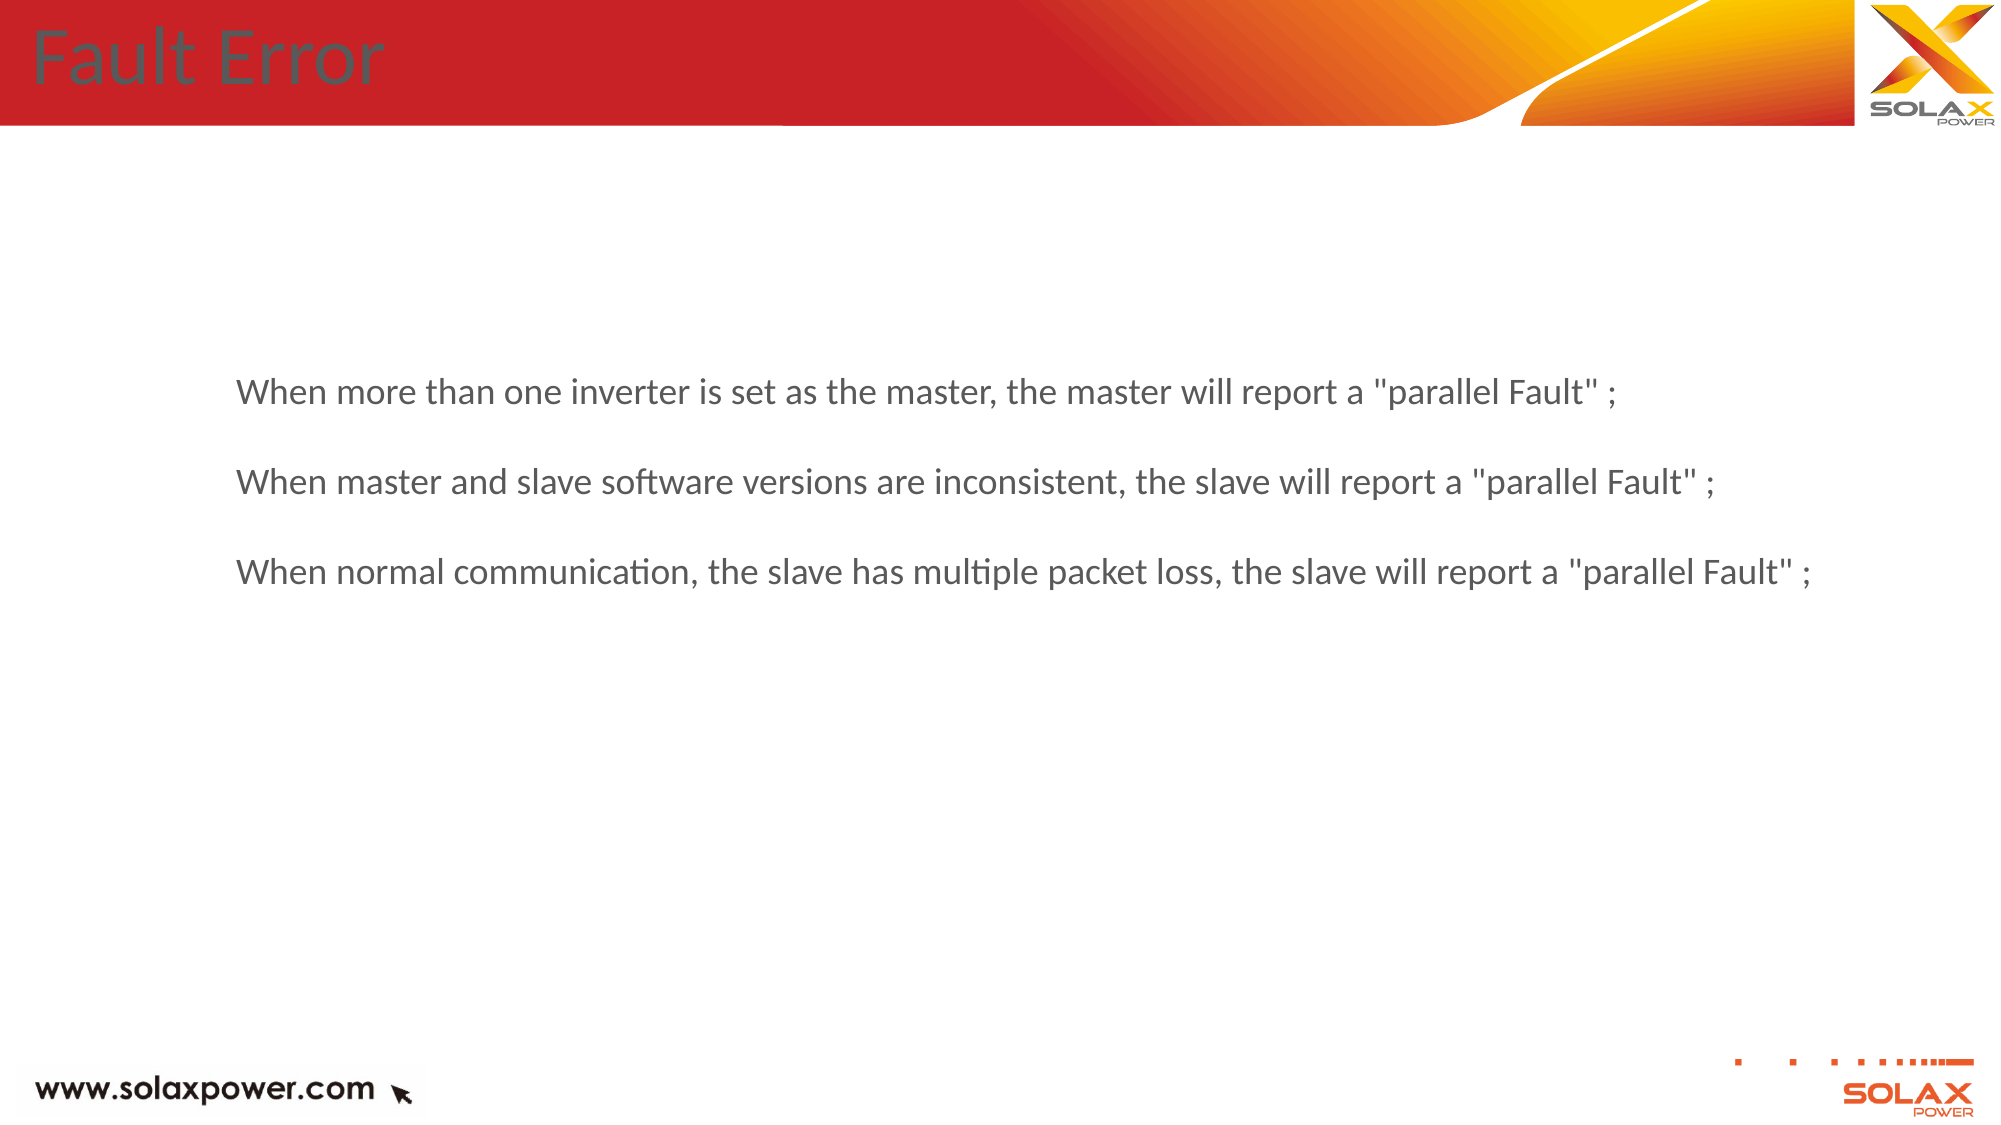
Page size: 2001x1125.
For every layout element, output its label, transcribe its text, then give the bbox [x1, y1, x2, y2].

picture [0, 0, 1855, 126]
picture [16, 1065, 427, 1117]
picture [1870, 4, 1996, 126]
text_box Fault Error [16, 4, 1175, 118]
picture [1735, 1059, 1974, 1117]
text_box When more than one inverter is set as the master, the master will report a "parallel Fault" ; When master and slave software versions are inconsistent, the slave will report a "parallel Fault" ; When normal communication, the slave has multiple packet loss, the slave will report a "parallel Fault" ; [221, 359, 1969, 645]
